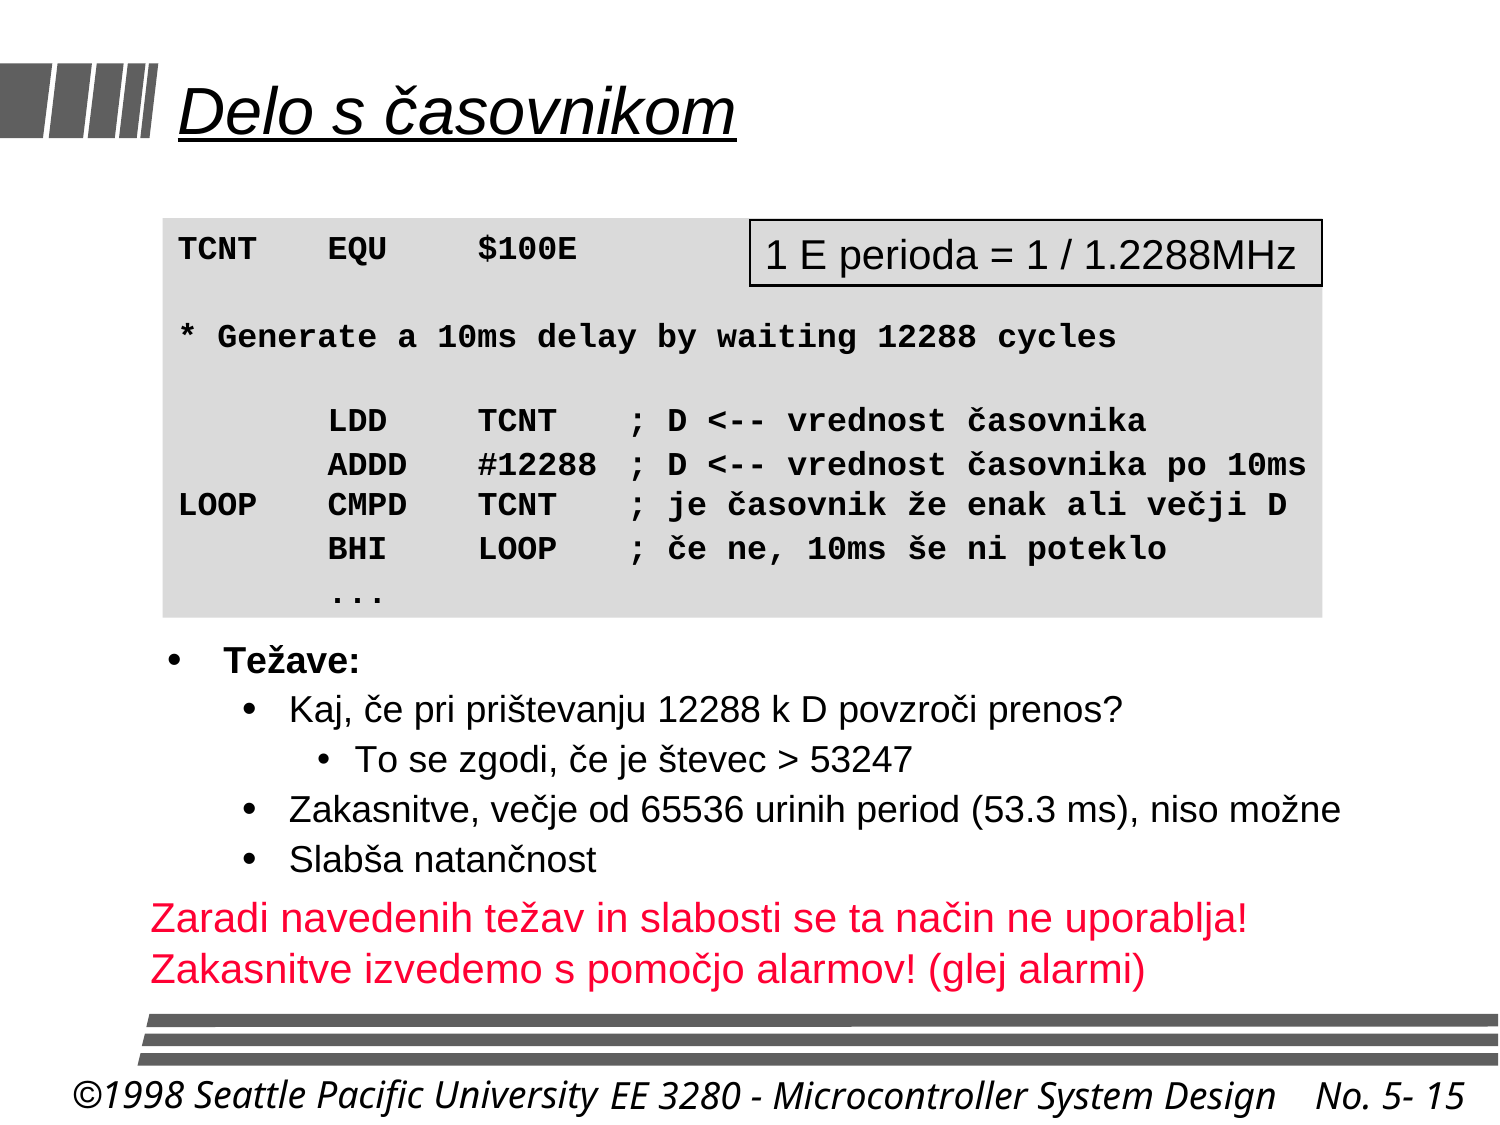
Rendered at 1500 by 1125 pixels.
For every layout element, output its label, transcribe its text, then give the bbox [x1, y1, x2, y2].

list Težave: Kaj, če pri prištevanju 12288 k D povzroči prenos? To se zgodi, če je števec > 53247 Zakasnitve, večje od 65536 urinih period (53.3 ms), niso možne Slabša natančnost [152, 633, 1500, 944]
text_box TCNT EQU $100E * Generate a 10ms delay by waiting 12288 cycles LDD TCNT ; D <-- vrednost časovnika ADDD #12288 ; D <-- vrednost časovnika po 10ms LOOP CMPD TCNT ; je časovnik že enak ali večji D BHI LOOP ; če ne, 10ms še ni poteklo ... [162, 218, 1323, 618]
title Delo s časovnikom [162, 60, 1498, 156]
text_box 1 E perioda = 1 / 1.2288MHz [750, 220, 1322, 286]
text_box Zaradi navedenih težav in slabosti se ta način ne uporablja! Zakasnitve izvedemo s pomočjo alarmov! (glej alarmi) [135, 904, 1329, 997]
